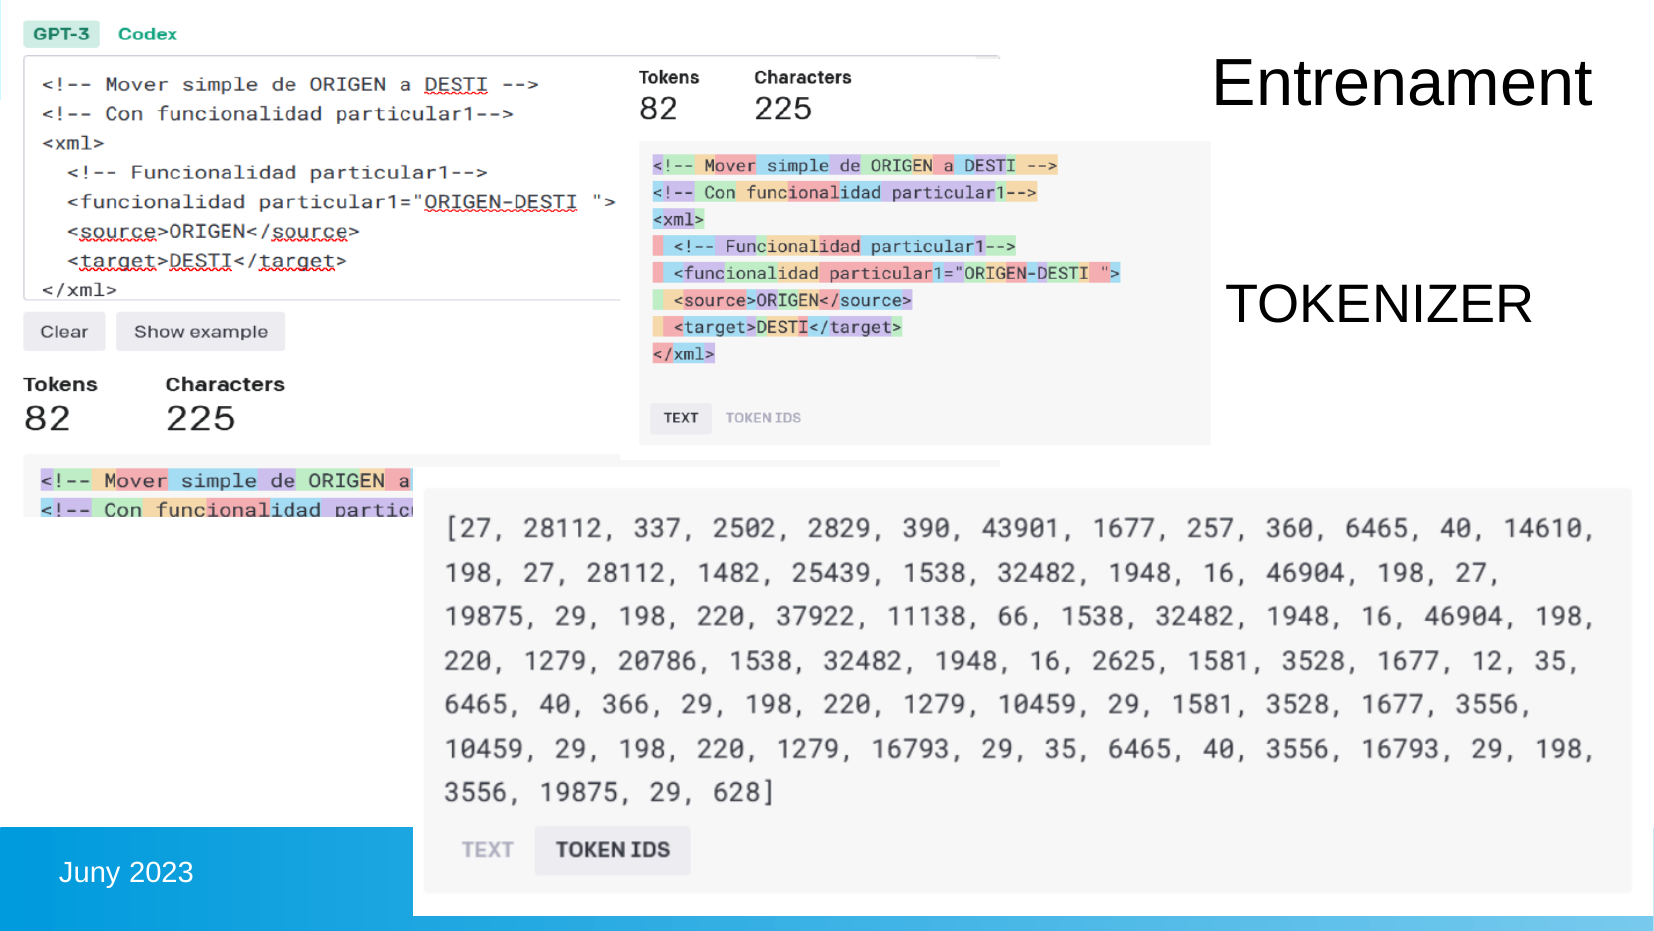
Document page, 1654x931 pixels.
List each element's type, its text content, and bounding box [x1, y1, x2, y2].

picture [0, 0, 1654, 916]
text_box Entrenament [1003, 0, 1654, 195]
text_box TOKENIZER [1210, 265, 1625, 355]
